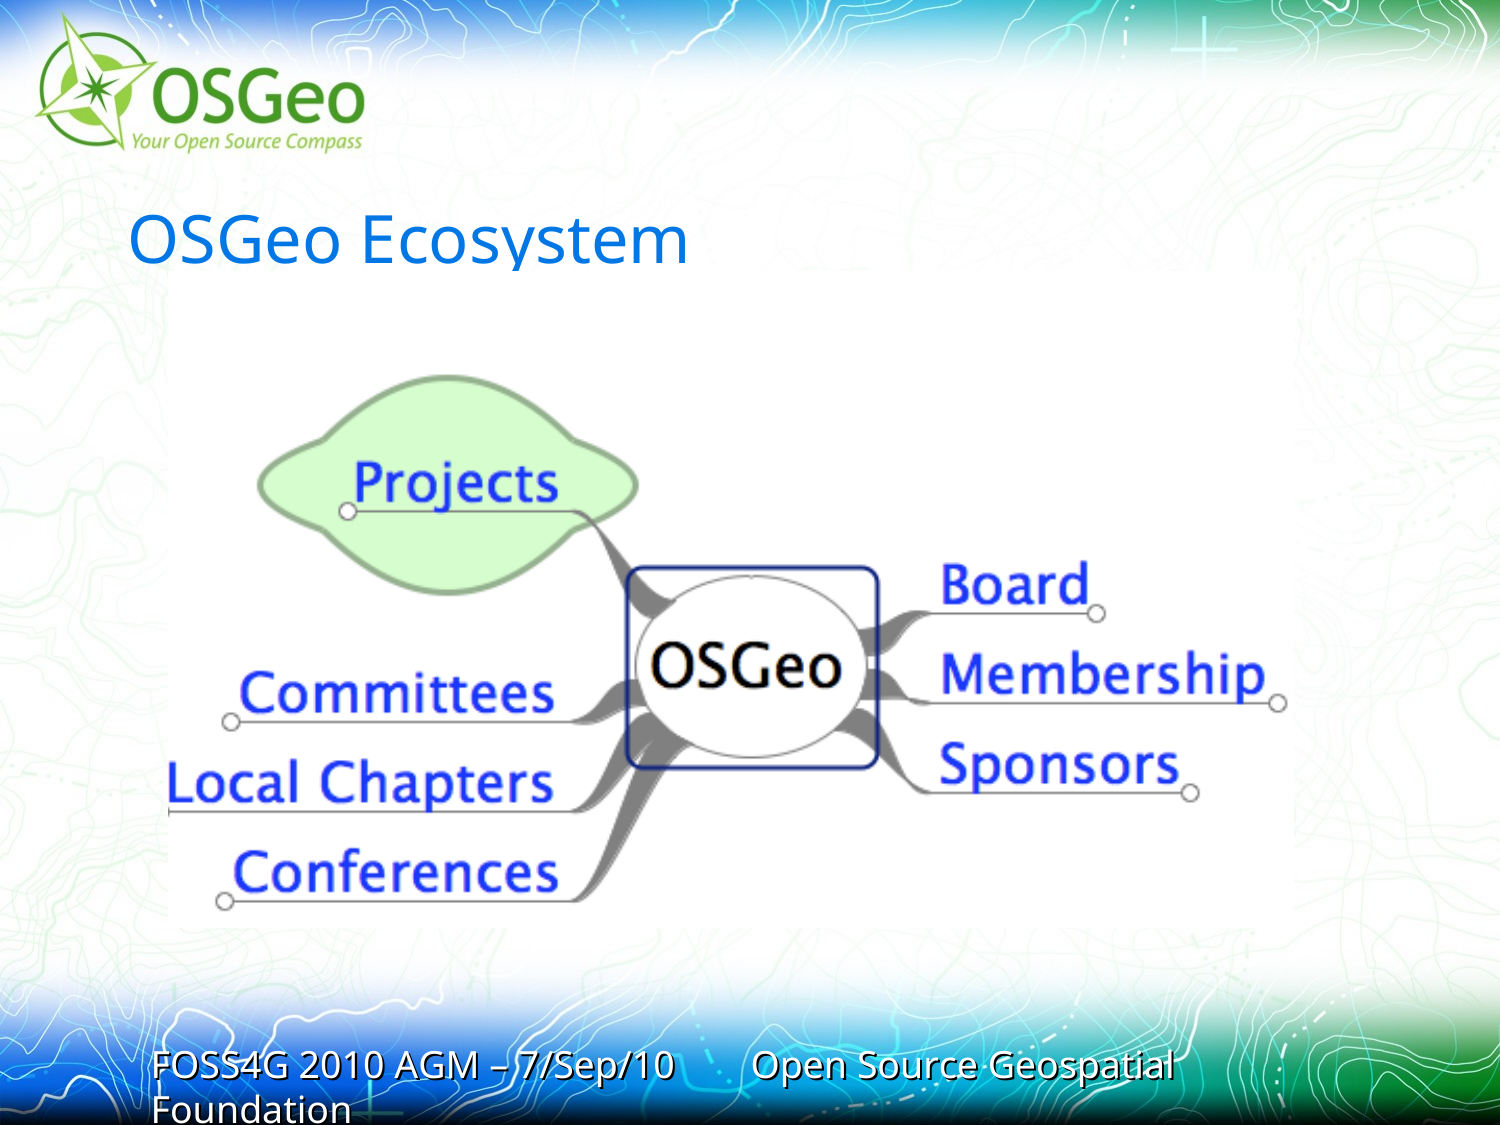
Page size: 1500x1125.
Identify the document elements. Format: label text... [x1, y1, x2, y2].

picture [224, 1107, 235, 1125]
picture [313, 1107, 323, 1121]
picture [177, 1107, 187, 1121]
picture [0, 0, 1500, 1125]
picture [246, 1107, 256, 1121]
picture [269, 1115, 277, 1121]
list [112, 324, 1388, 1068]
picture [337, 1107, 348, 1125]
title OSGeo Ecosystem [112, 179, 1388, 296]
